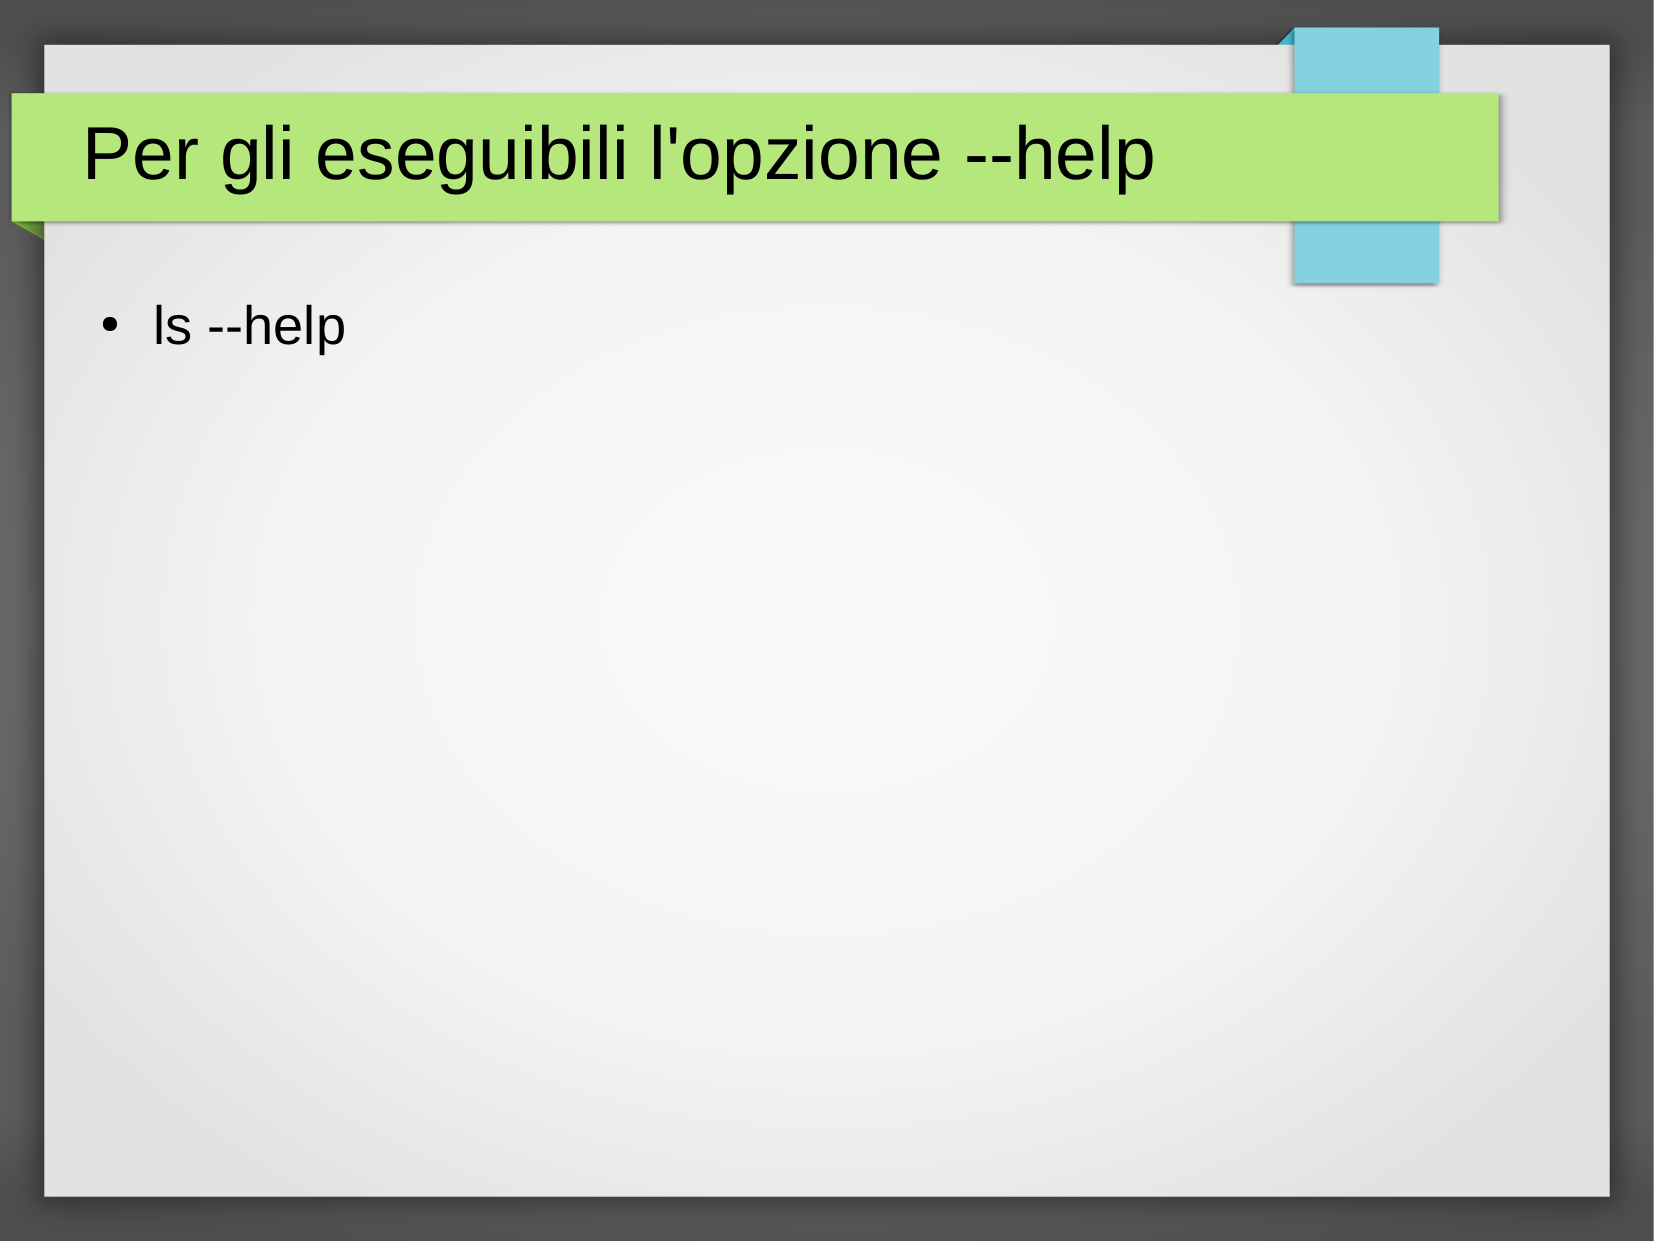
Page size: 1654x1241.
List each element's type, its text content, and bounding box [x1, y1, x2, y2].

picture [0, 0, 1654, 1241]
title Per gli eseguibili l'opzione --help [82, 94, 1264, 213]
list ls --help [82, 295, 1571, 1015]
